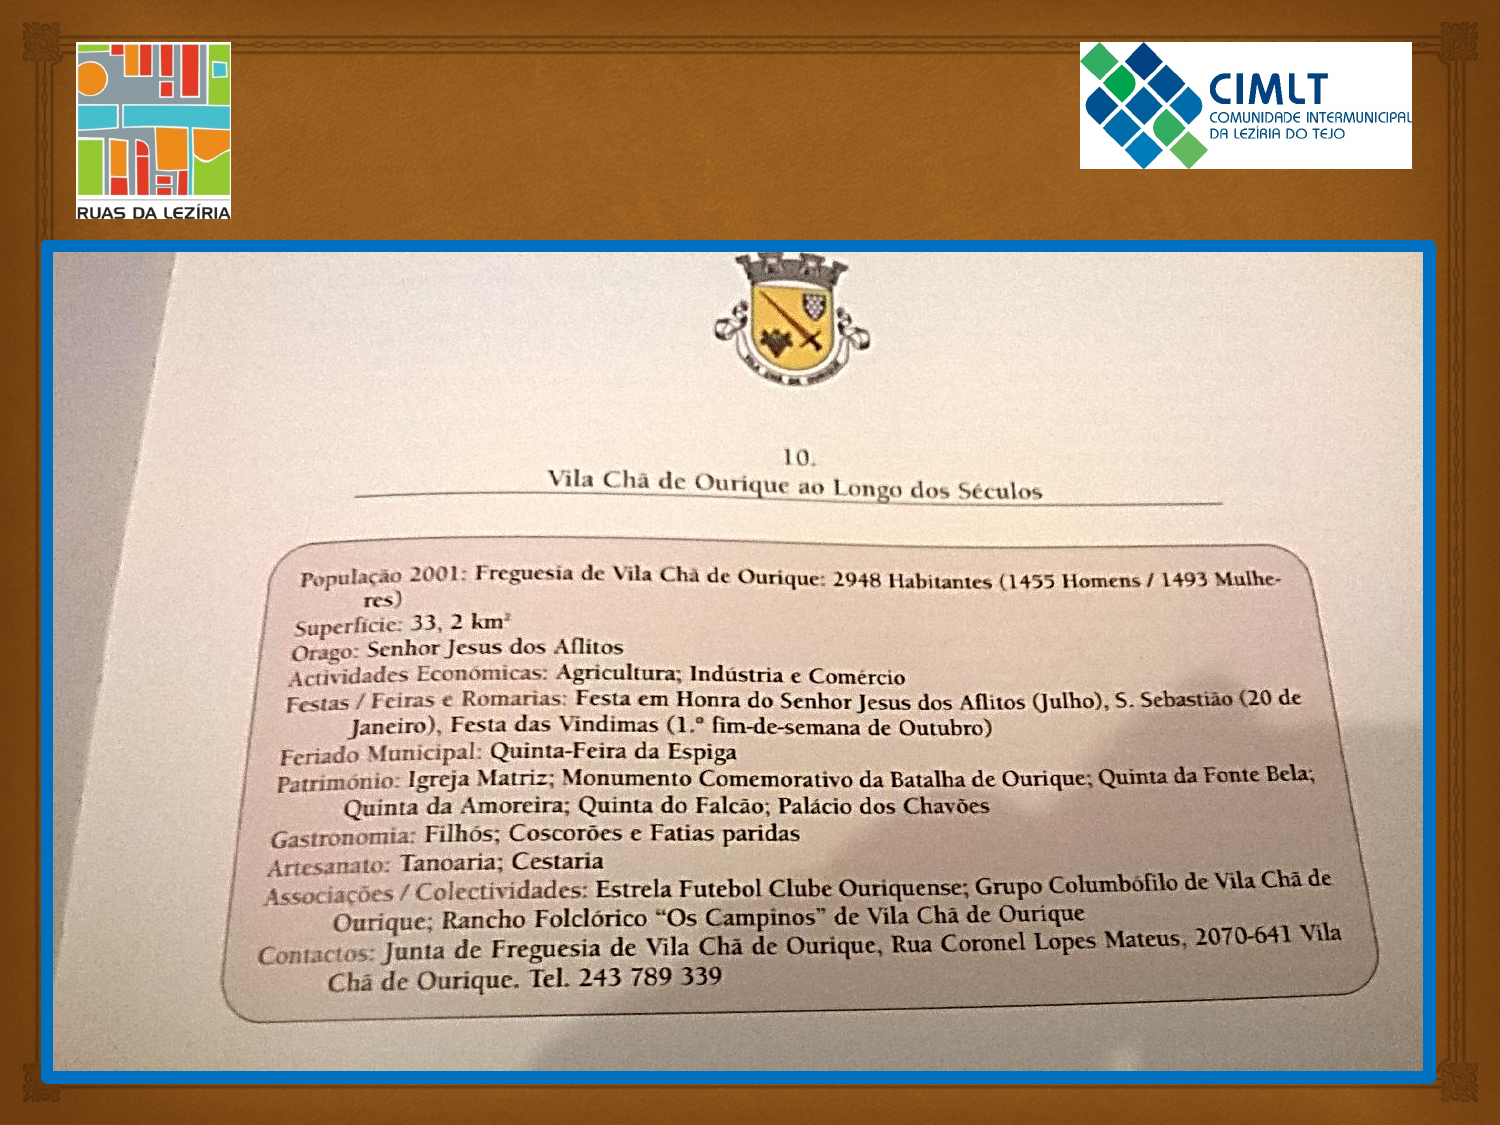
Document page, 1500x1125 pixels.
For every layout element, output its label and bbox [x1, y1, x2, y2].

picture [53, 252, 1424, 1072]
picture [1080, 42, 1412, 169]
picture [76, 42, 231, 219]
